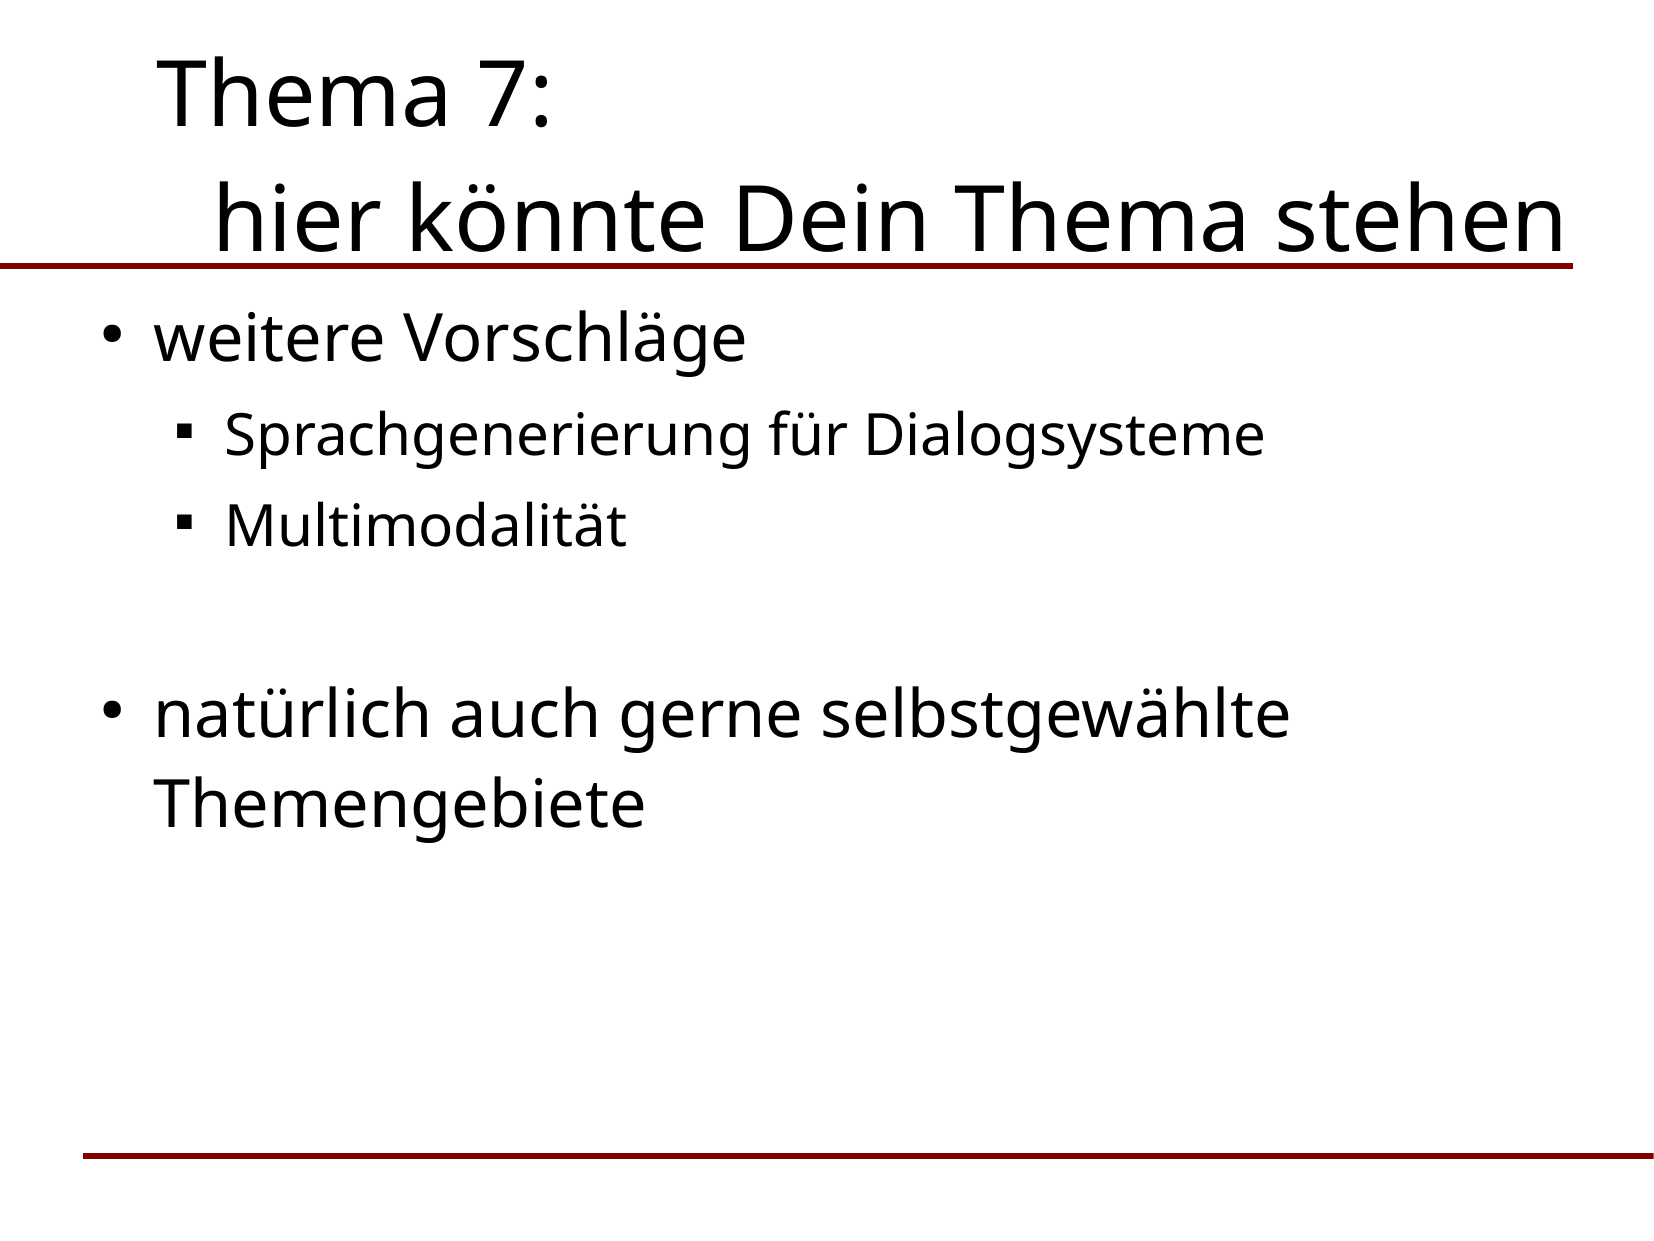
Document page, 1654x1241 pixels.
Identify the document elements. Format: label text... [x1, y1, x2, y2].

list weitere Vorschläge Sprachgenerierung für Dialogsysteme Multimodalität natürlich auch gerne selbstgewählte Themengebiete [82, 290, 1571, 1109]
title Thema 7: hier könnte Dein Thema stehen [82, 42, 1571, 264]
